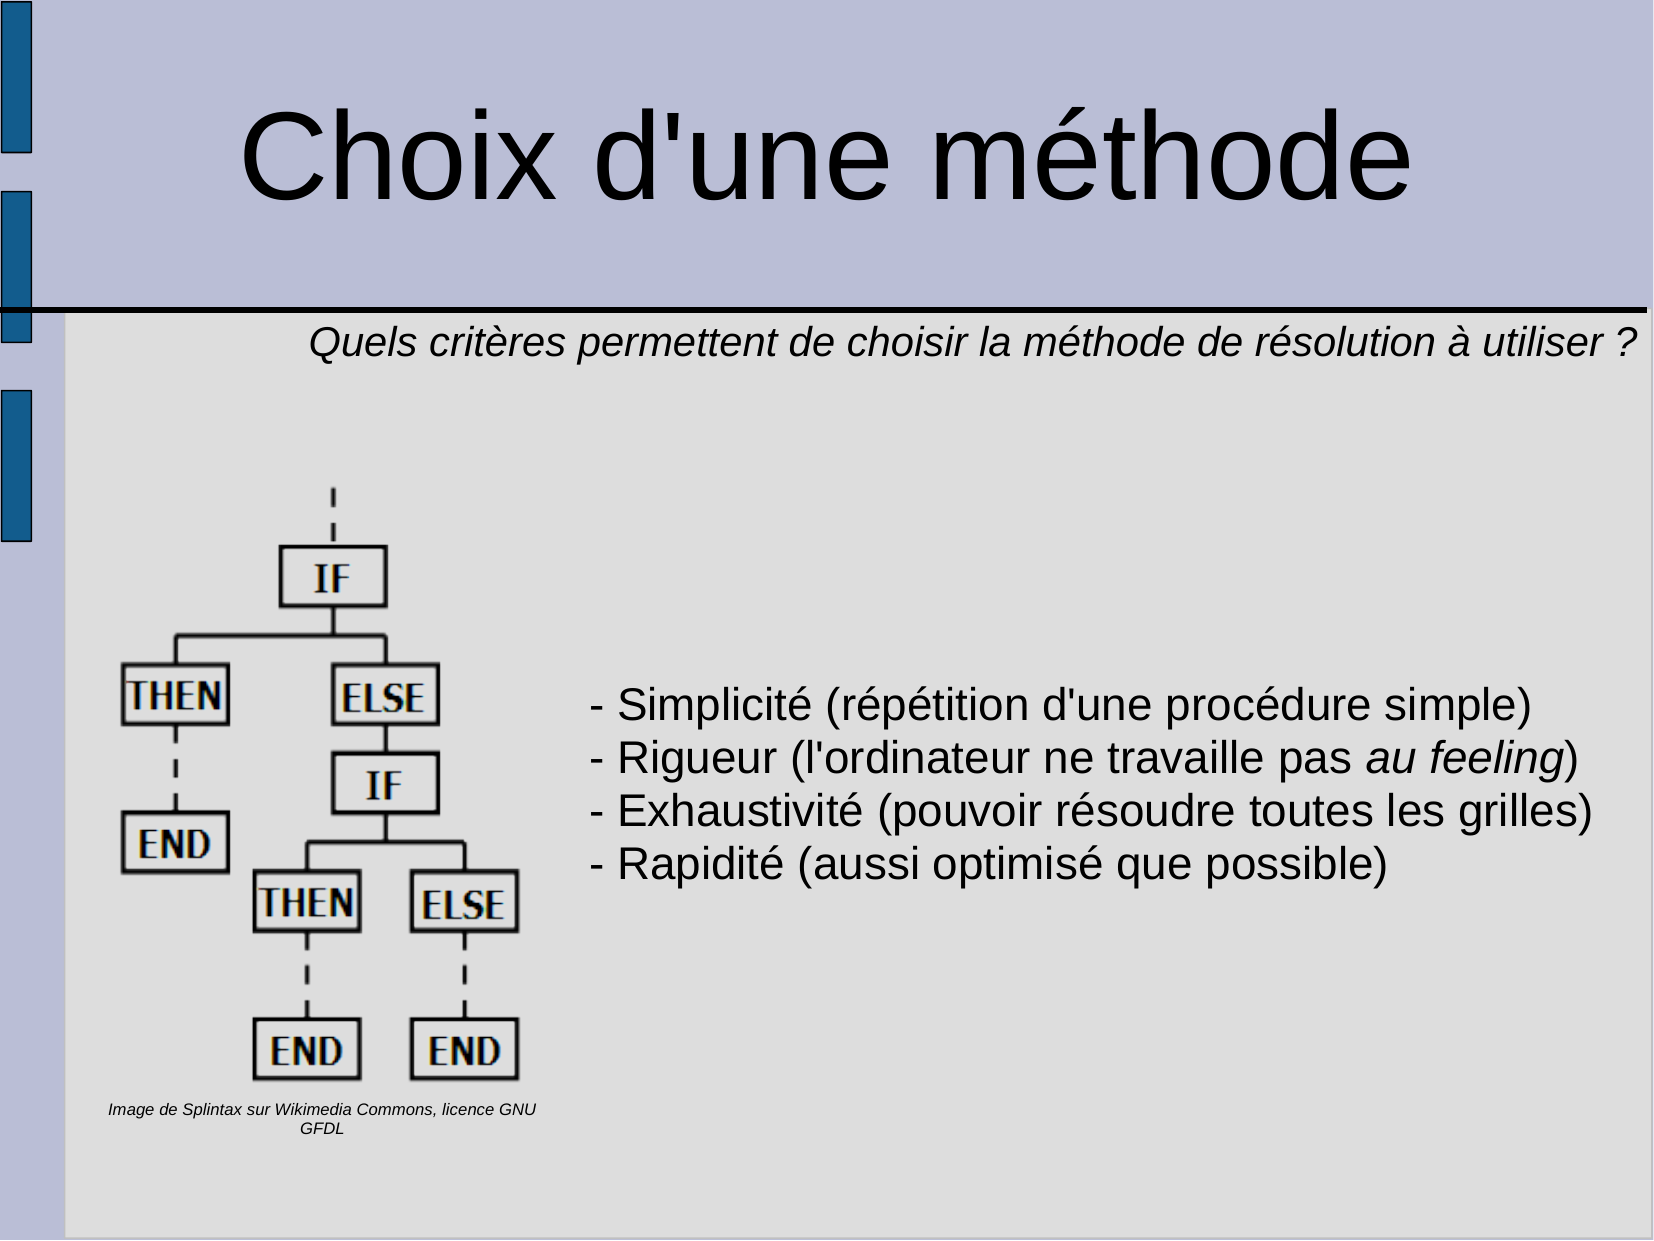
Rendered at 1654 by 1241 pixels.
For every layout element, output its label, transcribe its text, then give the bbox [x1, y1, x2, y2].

picture [99, 472, 532, 1092]
text_box Quels critères permettent de choisir la méthode de résolution à utiliser ? [61, 309, 1654, 373]
text_box Image de Splintax sur Wikimedia Commons, licence GNU GFDL [92, 1092, 553, 1146]
text_box Choix d'une méthode [0, 73, 1654, 234]
text_box - Simplicité (répétition d'une procédure simple) - Rigueur (l'ordinateur ne travaille pas au feeling) - Exhaustivité (pouvoir résoudre toutes les grilles) - Rapidité (aussi optimisé que possible) [574, 669, 1647, 898]
